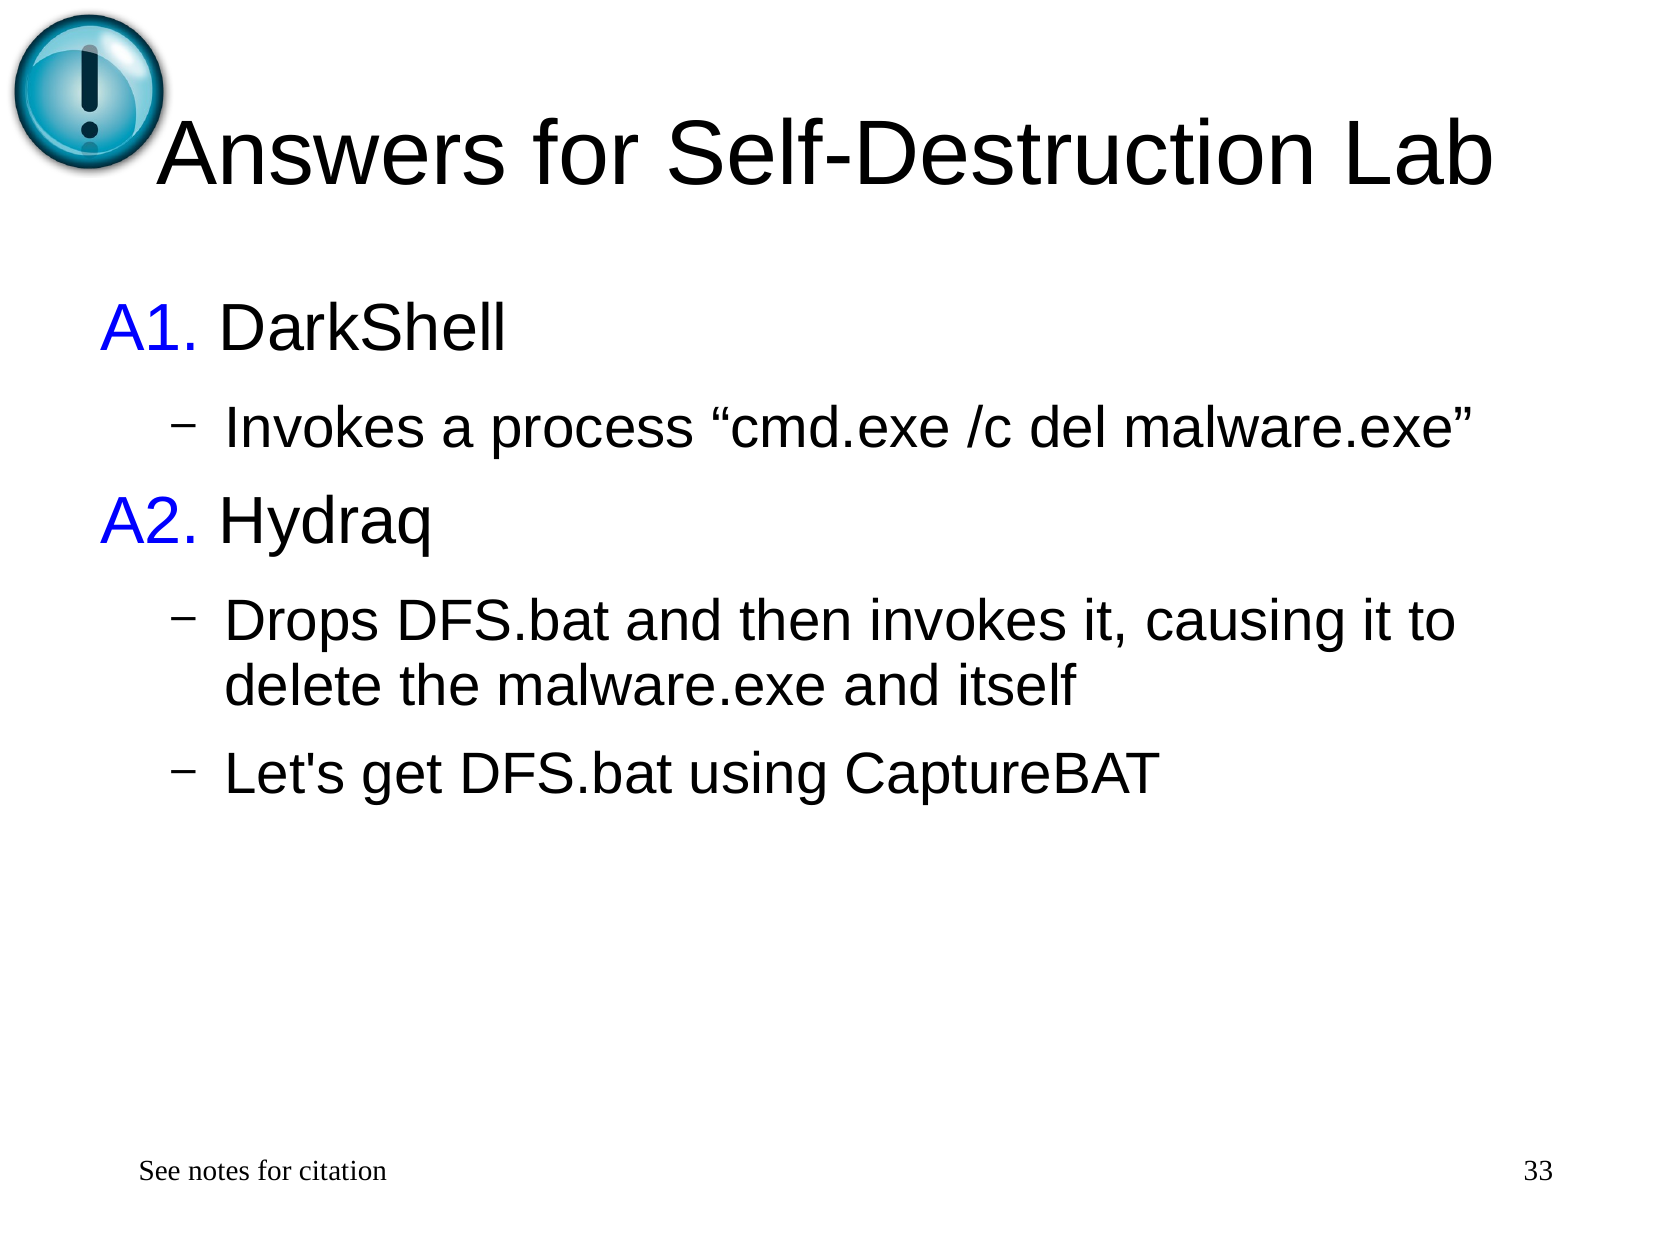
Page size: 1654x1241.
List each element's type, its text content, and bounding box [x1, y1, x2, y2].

picture [24, 26, 138, 155]
list DarkShell Invokes a process “cmd.exe /c del malware.exe” Hydraq Drops DFS.bat and then invokes it, causing it to delete the malware.exe and itself Let's get DFS.bat using CaptureBAT [82, 290, 1576, 1126]
title Answers for Self-Destruction Lab [82, 49, 1571, 257]
picture [3, 6, 175, 178]
